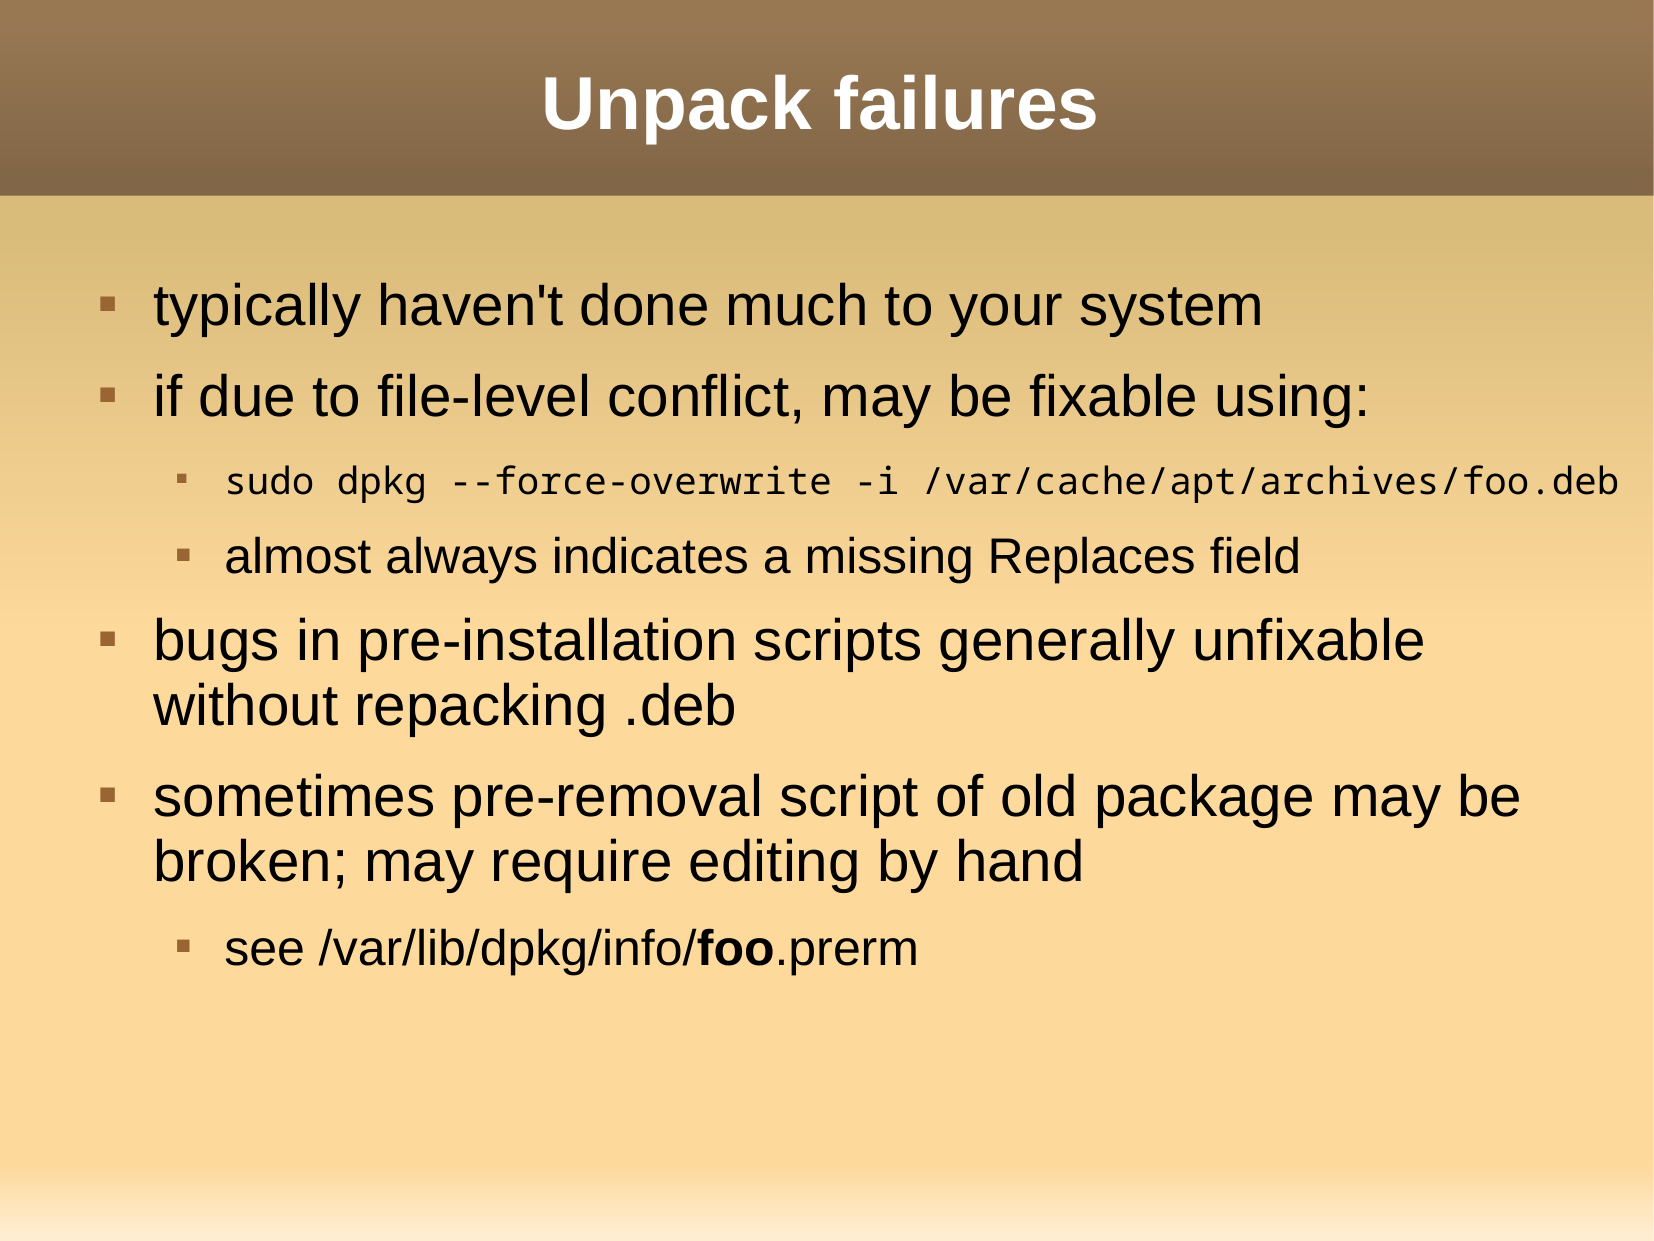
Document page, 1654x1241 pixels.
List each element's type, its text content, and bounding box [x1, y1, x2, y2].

picture [0, 0, 1654, 1241]
title Unpack failures [76, 0, 1565, 208]
list typically haven't done much to your system if due to file-level conflict, may be fixable using: sudo dpkg --force-overwrite -i /var/cache/apt/archives/foo.deb almost always indicates a missing Replaces field bugs in pre-installation scripts generally unfixable without repacking .deb sometimes pre-removal script of old package may be broken; may require editing by hand see /var/lib/dpkg/info/foo.prerm [82, 272, 1625, 1077]
